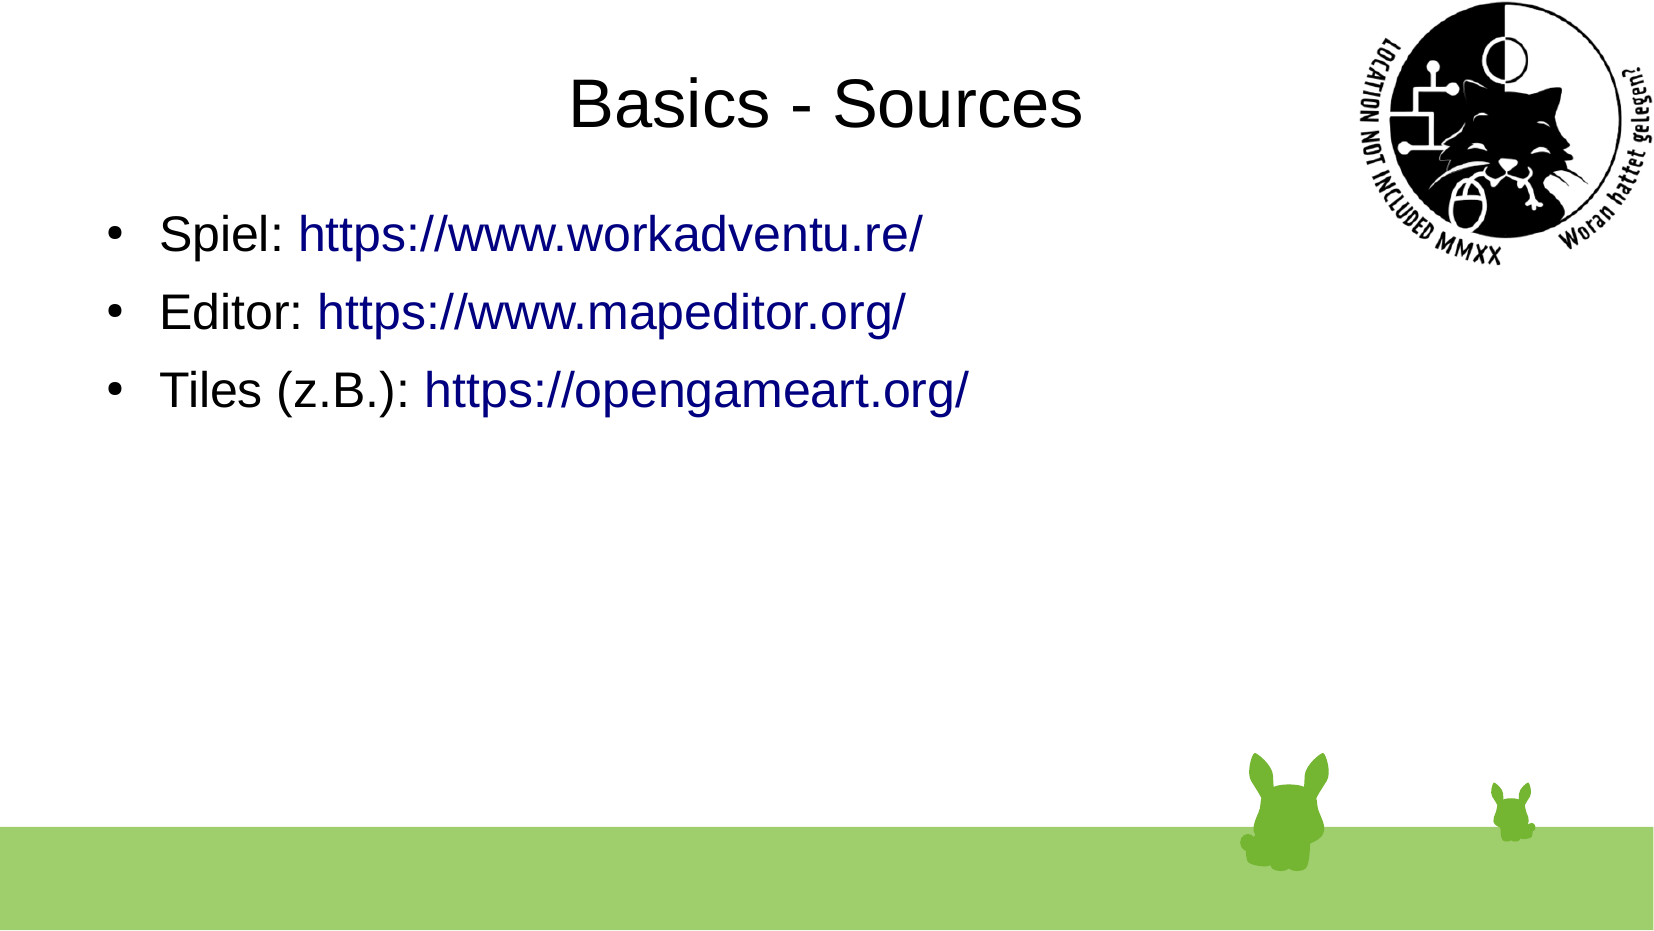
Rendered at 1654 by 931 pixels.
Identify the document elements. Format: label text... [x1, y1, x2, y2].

picture [1358, 0, 1654, 266]
list Spiel: https://www.workadventu.re/ Editor: https://www.mapeditor.org/ Tiles (z.B.): https://opengameart.org/ [88, 206, 1565, 739]
title Basics - Sources [88, 29, 1358, 178]
